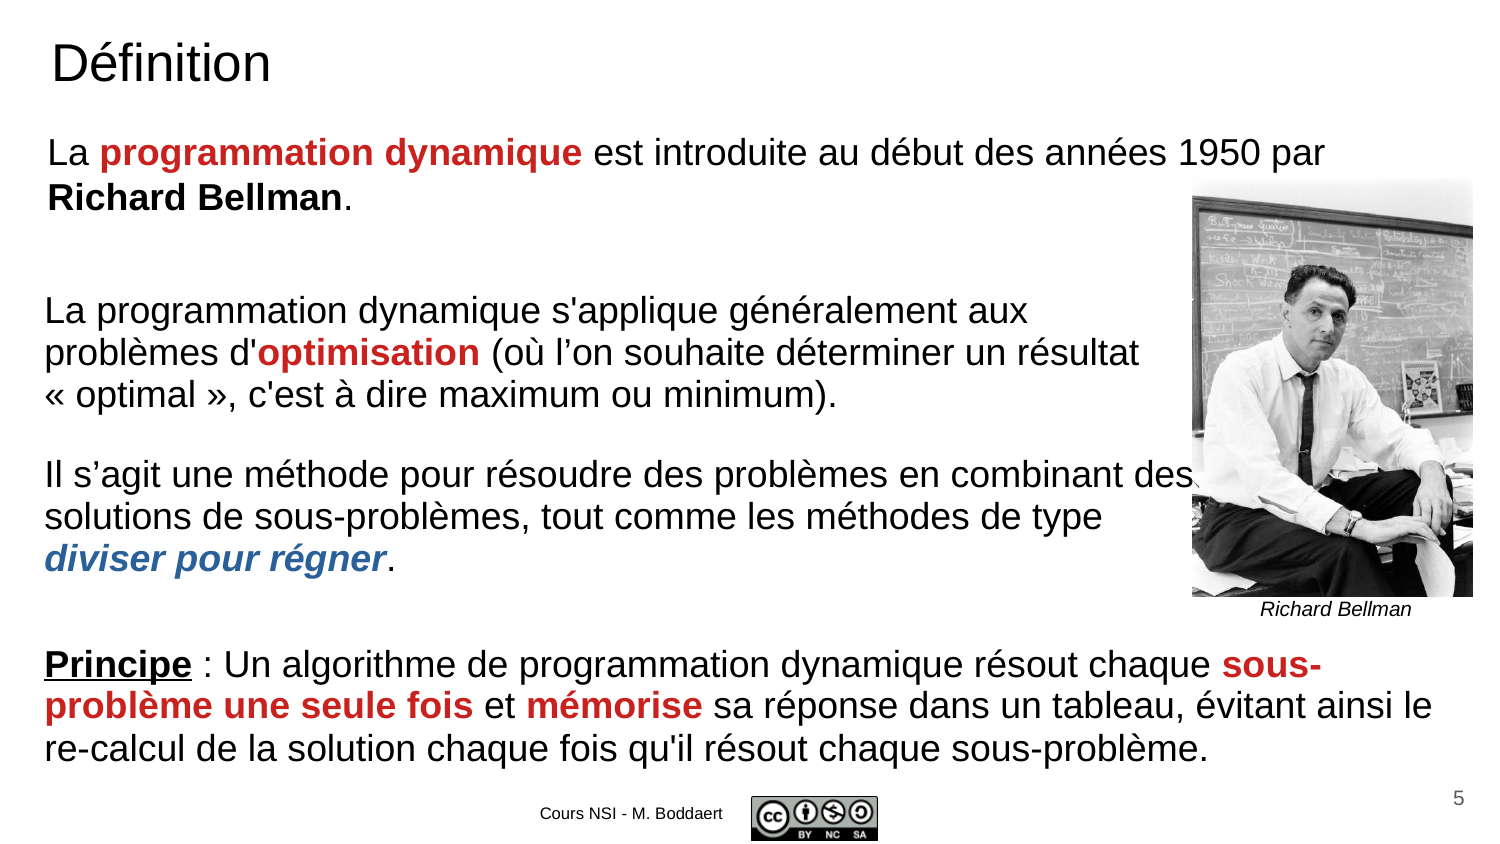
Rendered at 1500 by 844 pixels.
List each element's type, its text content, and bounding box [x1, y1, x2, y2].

title Définition [51, 13, 1449, 108]
picture [751, 796, 878, 841]
text_box La programmation dynamique est introduite au début des années 1950 par Richard Bellman. [32, 120, 1480, 237]
text_box Principe : Un algorithme de programmation dynamique résout chaque sous-problème une seule fois et mémorise sa réponse dans un tableau, évitant ainsi le re-calcul de la solution chaque fois qu'il résout chaque sous-problème. [29, 635, 1477, 782]
slide_number <numéro> [1389, 764, 1480, 830]
picture [1192, 178, 1473, 597]
text_box Richard Bellman [1245, 590, 1428, 630]
text_box La programmation dynamique s'applique généralement aux problèmes d'optimisation (où l’on souhaite déterminer un résultat « optimal », c'est à dire maximum ou minimum). Il s’agit une méthode pour résoudre des problèmes en combinant des solutions de sous-problèmes, tout comme les méthodes de type diviser pour régner. [29, 282, 1211, 597]
